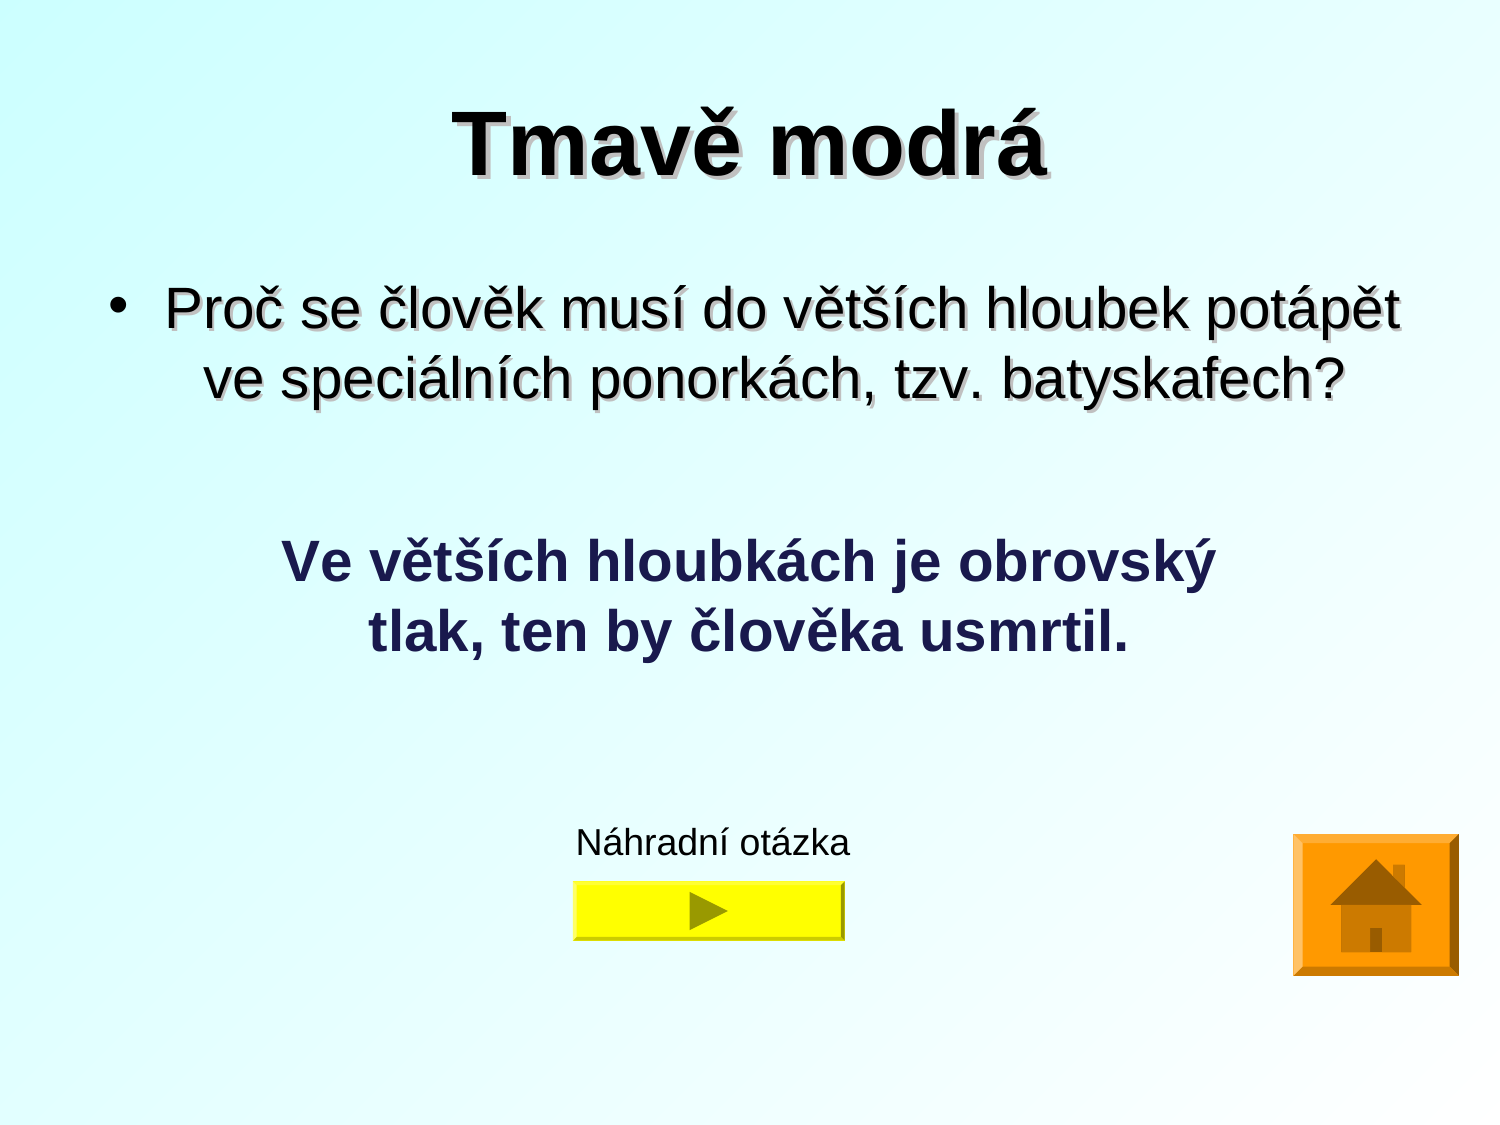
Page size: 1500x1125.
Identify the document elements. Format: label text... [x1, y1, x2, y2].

list Proč se člověk musí do větších hloubek potápět ve speciálních ponorkách, tzv. batyskafech? [75, 262, 1436, 421]
title Tmavě modrá [75, 45, 1426, 233]
text_box [1295, 834, 1459, 976]
text_box [574, 881, 845, 941]
text_box Náhradní otázka [560, 810, 880, 872]
text_box Ve větších hloubkách je obrovský tlak, ten by člověka usmrtil. [242, 515, 1258, 671]
